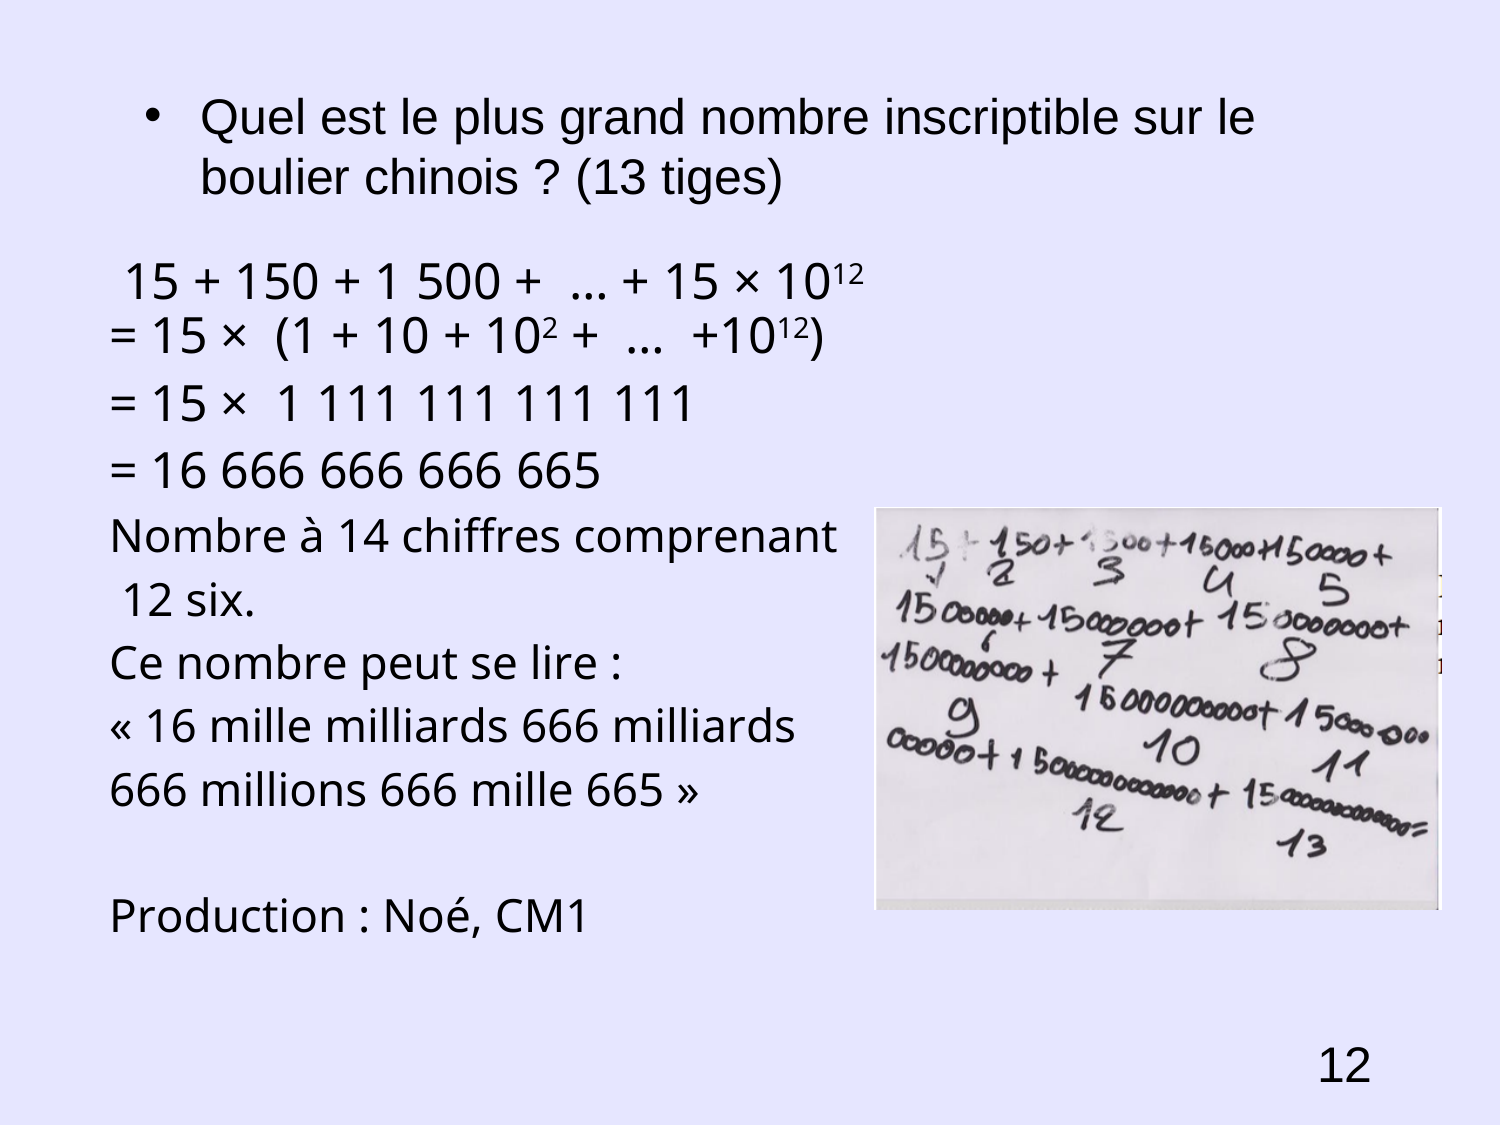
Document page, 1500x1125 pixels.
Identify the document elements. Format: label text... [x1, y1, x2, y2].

list Quel est le plus grand nombre inscriptible sur le boulier chinois ? (13 tiges) [129, 76, 1405, 237]
list 15 + 150 + 1 500 + … + 15 × 1012 = 15 × (1 + 10 + 102 + … +1012) = 15 × 1 111 111 111 111 = 16 666 666 666 665 Nombre à 14 chiffres comprenant 12 six. Ce nombre peut se lire : « 16 mille milliards 666 milliards 666 millions 666 mille 665 » Production : Noé, CM1 [94, 241, 910, 1077]
picture [910, 507, 1442, 910]
